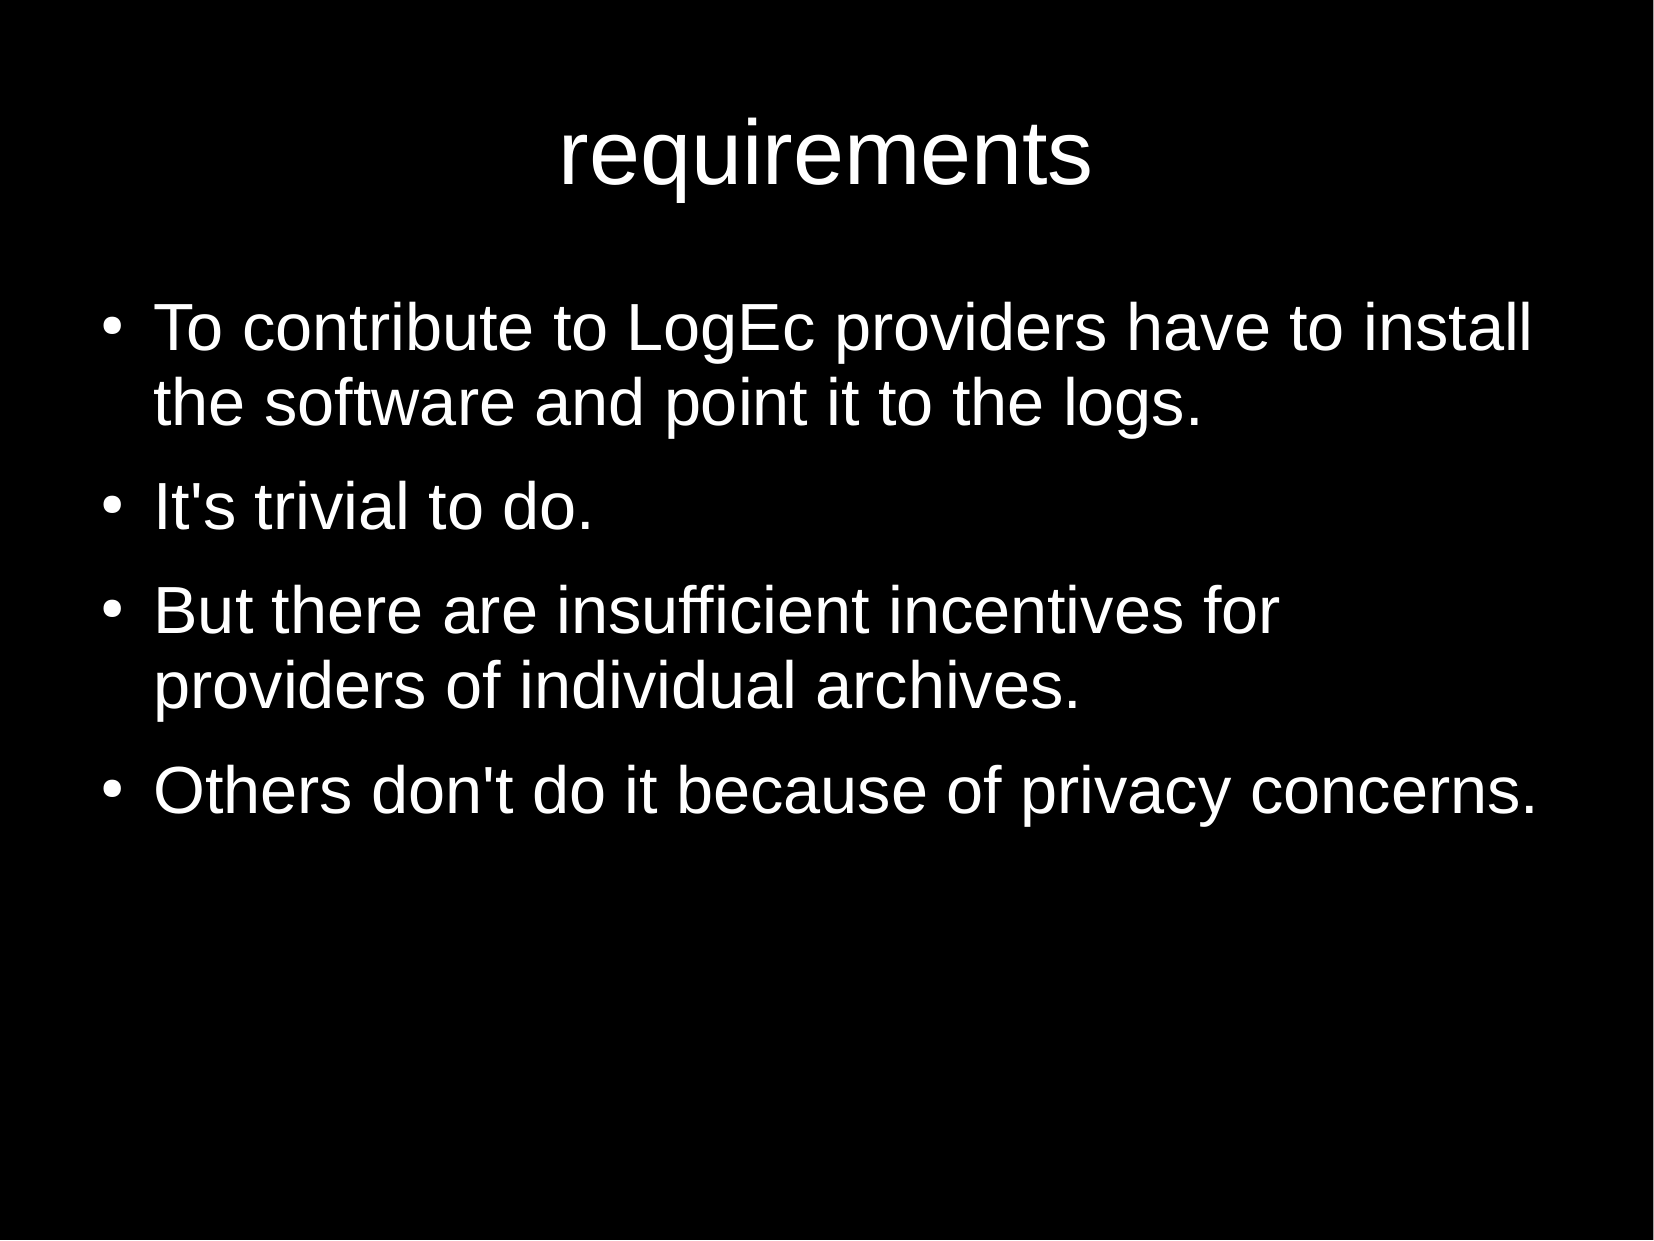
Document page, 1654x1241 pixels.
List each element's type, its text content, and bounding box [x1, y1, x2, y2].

title requirements [82, 49, 1571, 257]
list To contribute to LogEc providers have to install the software and point it to the logs. It's trivial to do. But there are insufficient incentives for providers of individual archives. Others don't do it because of privacy concerns. [82, 290, 1571, 1010]
